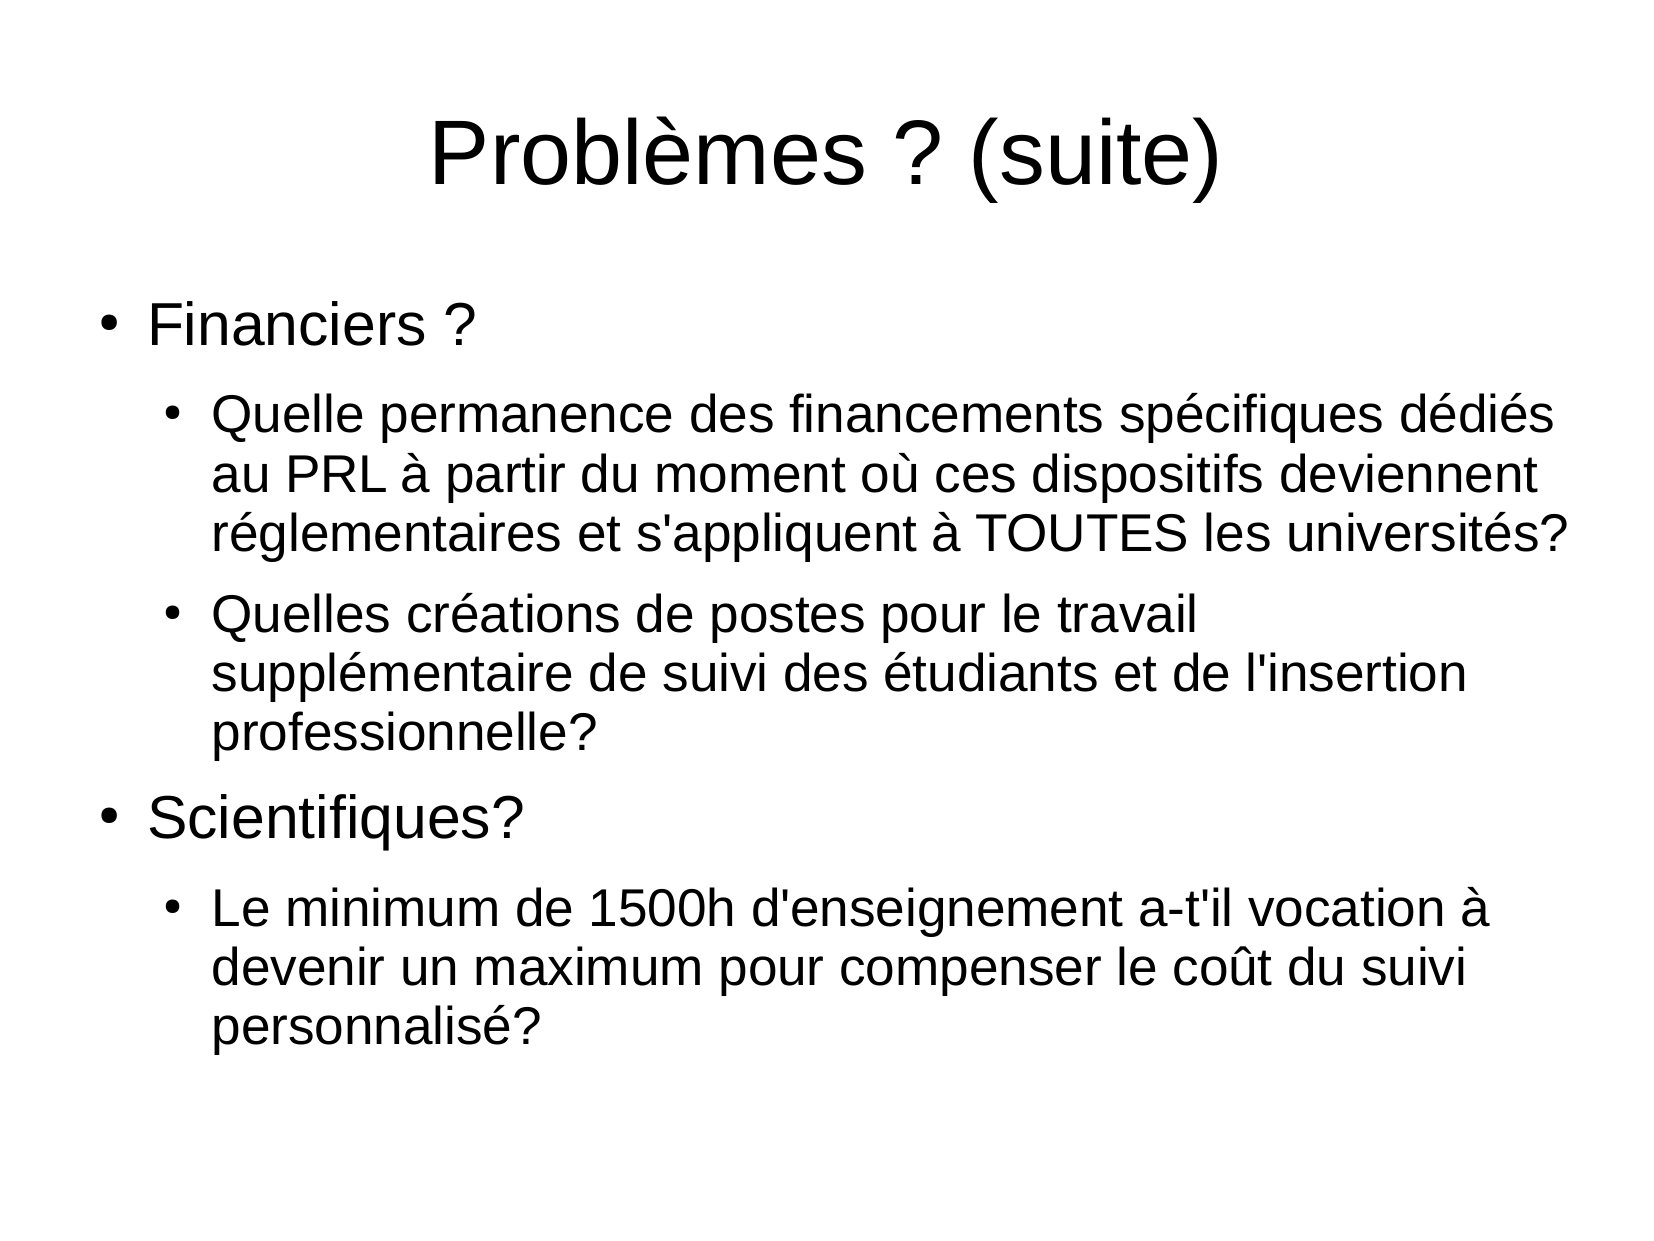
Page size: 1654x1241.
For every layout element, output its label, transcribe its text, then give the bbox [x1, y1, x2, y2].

list Financiers ? Quelle permanence des financements spécifiques dédiés au PRL à partir du moment où ces dispositifs deviennent réglementaires et s'appliquent à TOUTES les universités? Quelles créations de postes pour le travail supplémentaire de suivi des étudiants et de l'insertion professionnelle? Scientifiques? Le minimum de 1500h d'enseignement a-t'il vocation à devenir un maximum pour compenser le coût du suivi personnalisé? [82, 290, 1571, 1109]
title Problèmes ? (suite) [82, 56, 1571, 250]
